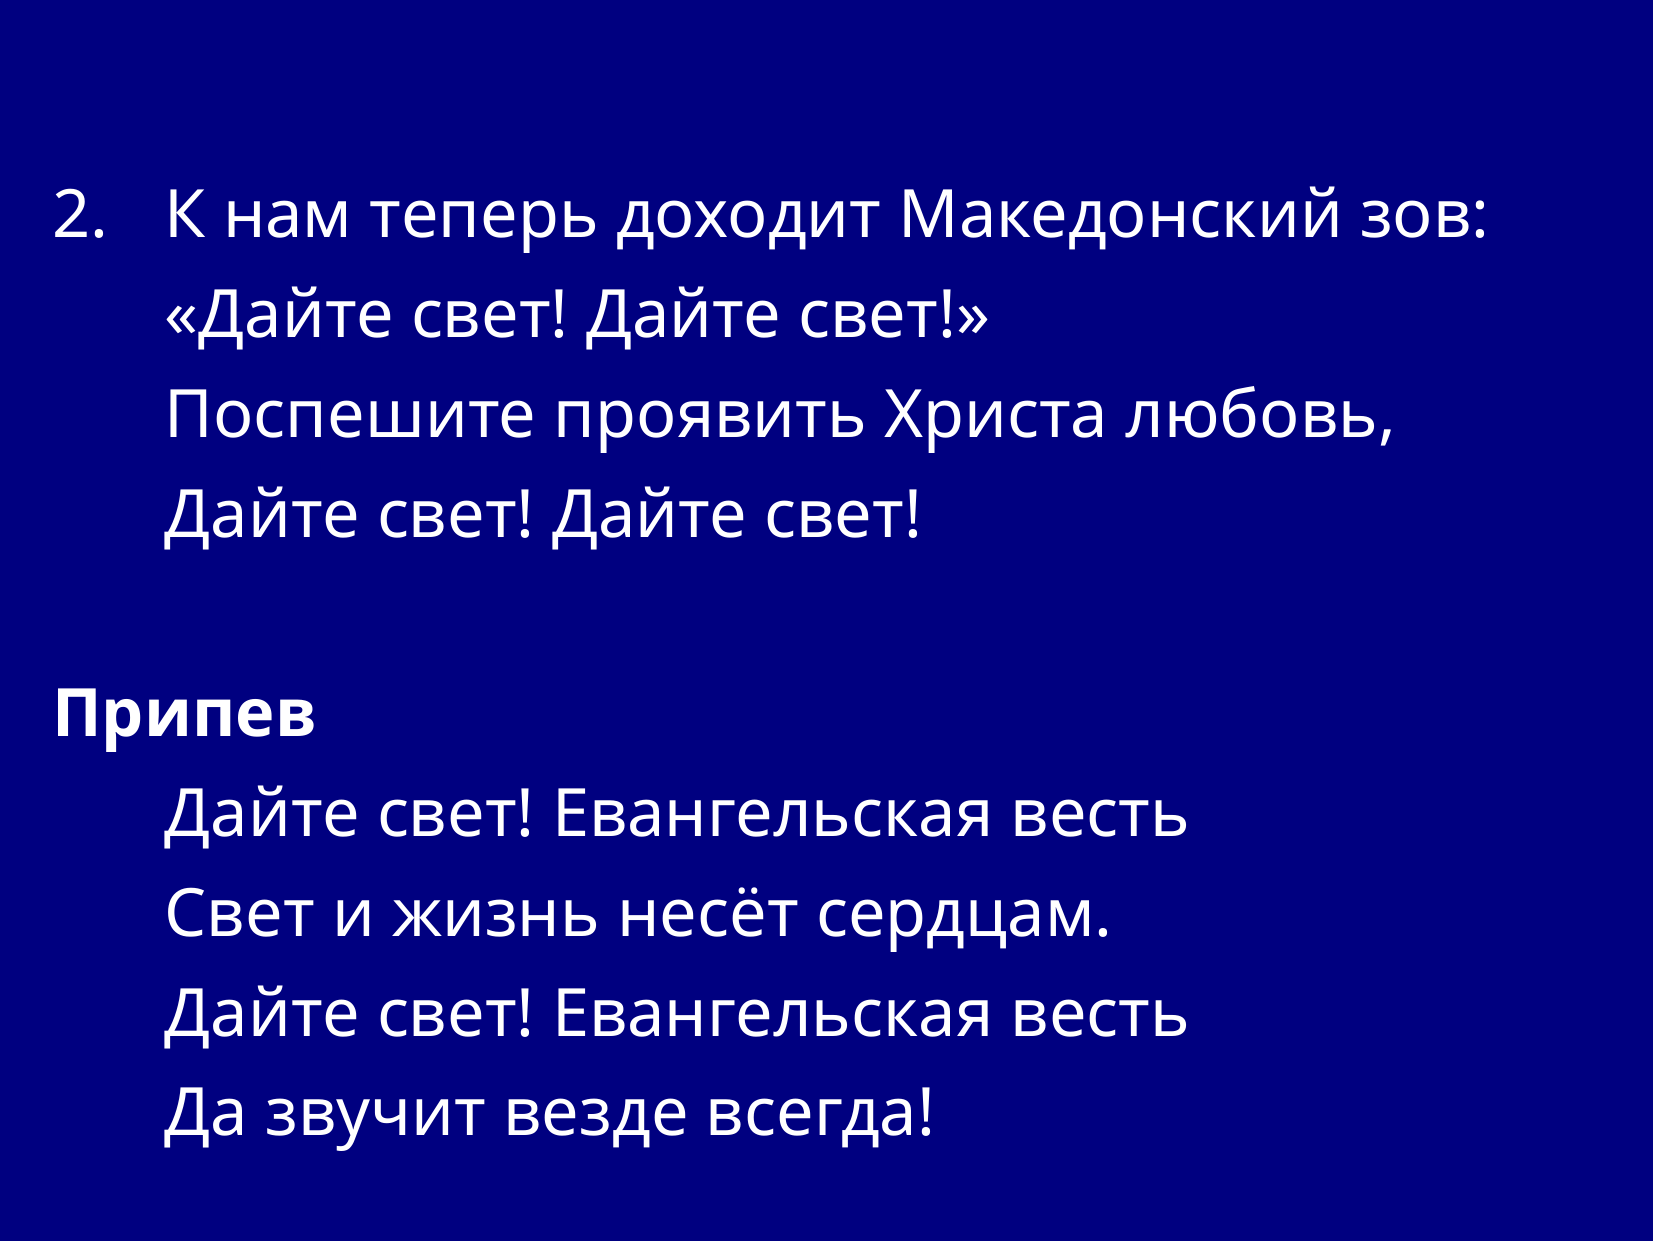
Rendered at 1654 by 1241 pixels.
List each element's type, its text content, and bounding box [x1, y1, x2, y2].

text_box 2. К нам теперь доходит Македонский зов: «Дайте свет! Дайте свет!» Поспешите проявить Христа любовь, Дайте свет! Дайте свет! Припев Дайте свет! Евангельская весть Свет и жизнь несёт сердцам. Дайте свет! Евангельская весть Да звучит везде всегда! [37, 150, 1613, 1163]
